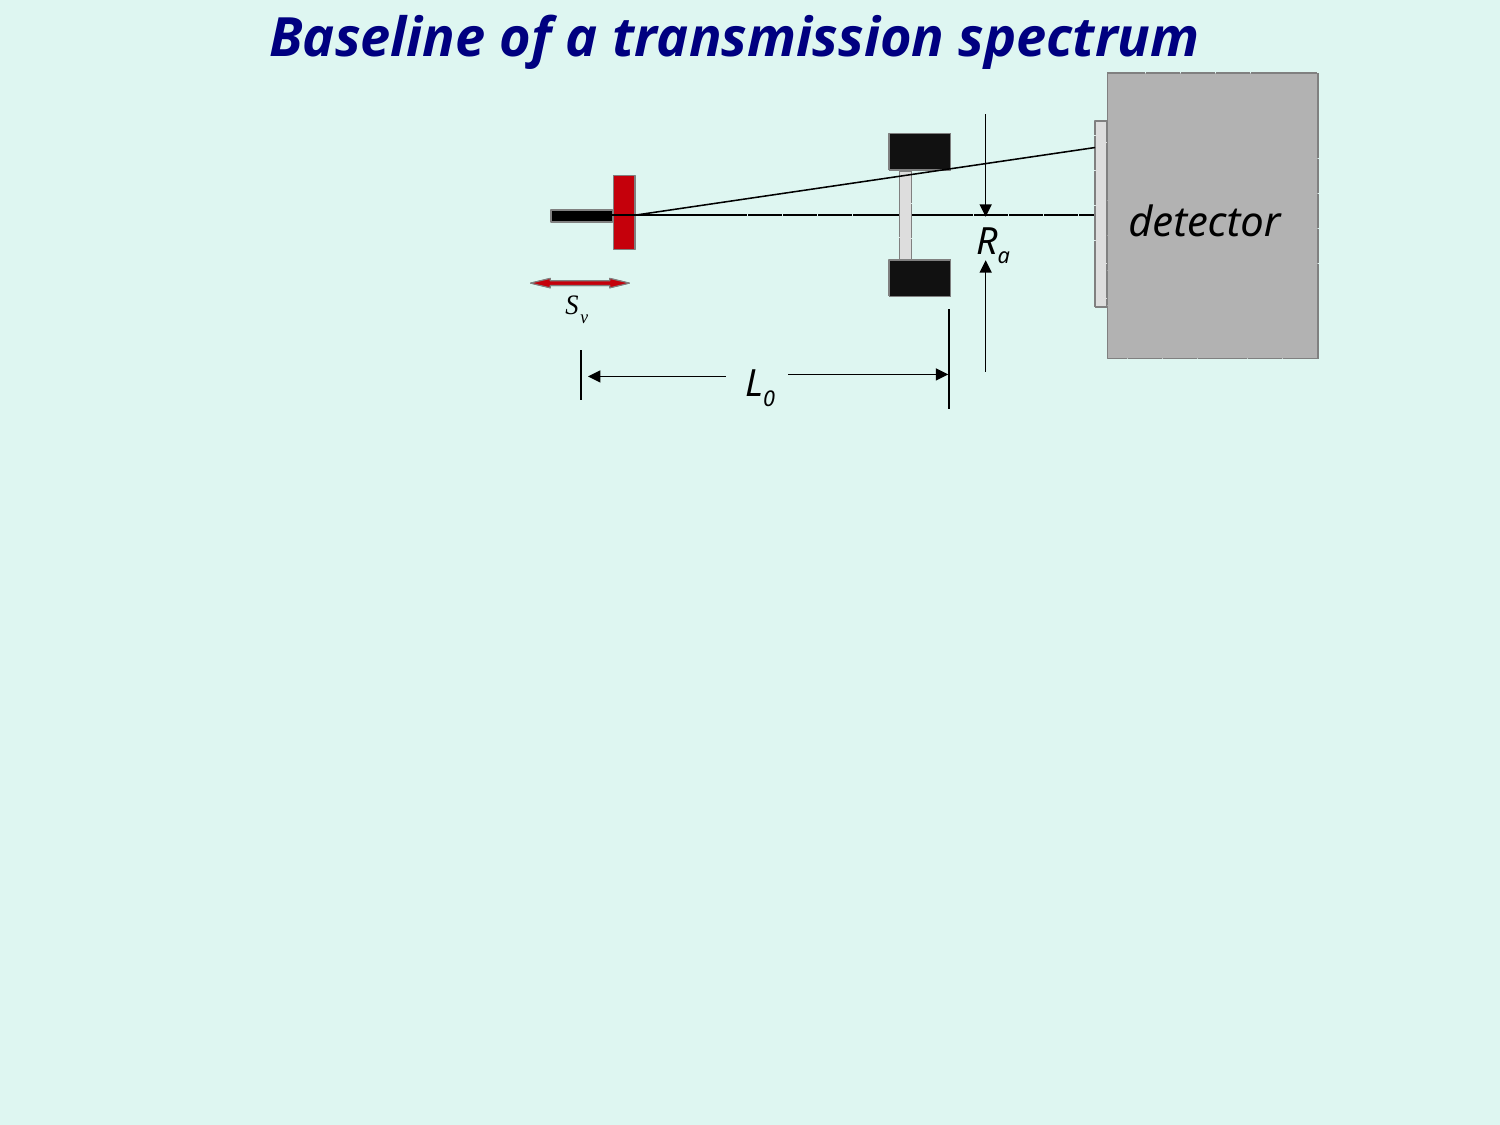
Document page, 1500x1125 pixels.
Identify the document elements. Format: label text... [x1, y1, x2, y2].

text_box [889, 176, 951, 297]
text_box L0 [730, 351, 806, 425]
text_box [530, 278, 630, 288]
text_box [551, 175, 636, 250]
text_box detector [1113, 187, 1307, 268]
text_box [1095, 99, 1318, 359]
text_box [889, 133, 951, 175]
text_box Ra [961, 209, 1040, 282]
chart [558, 289, 599, 328]
text_box Baseline of a transmission spectrum [12, 0, 1471, 99]
